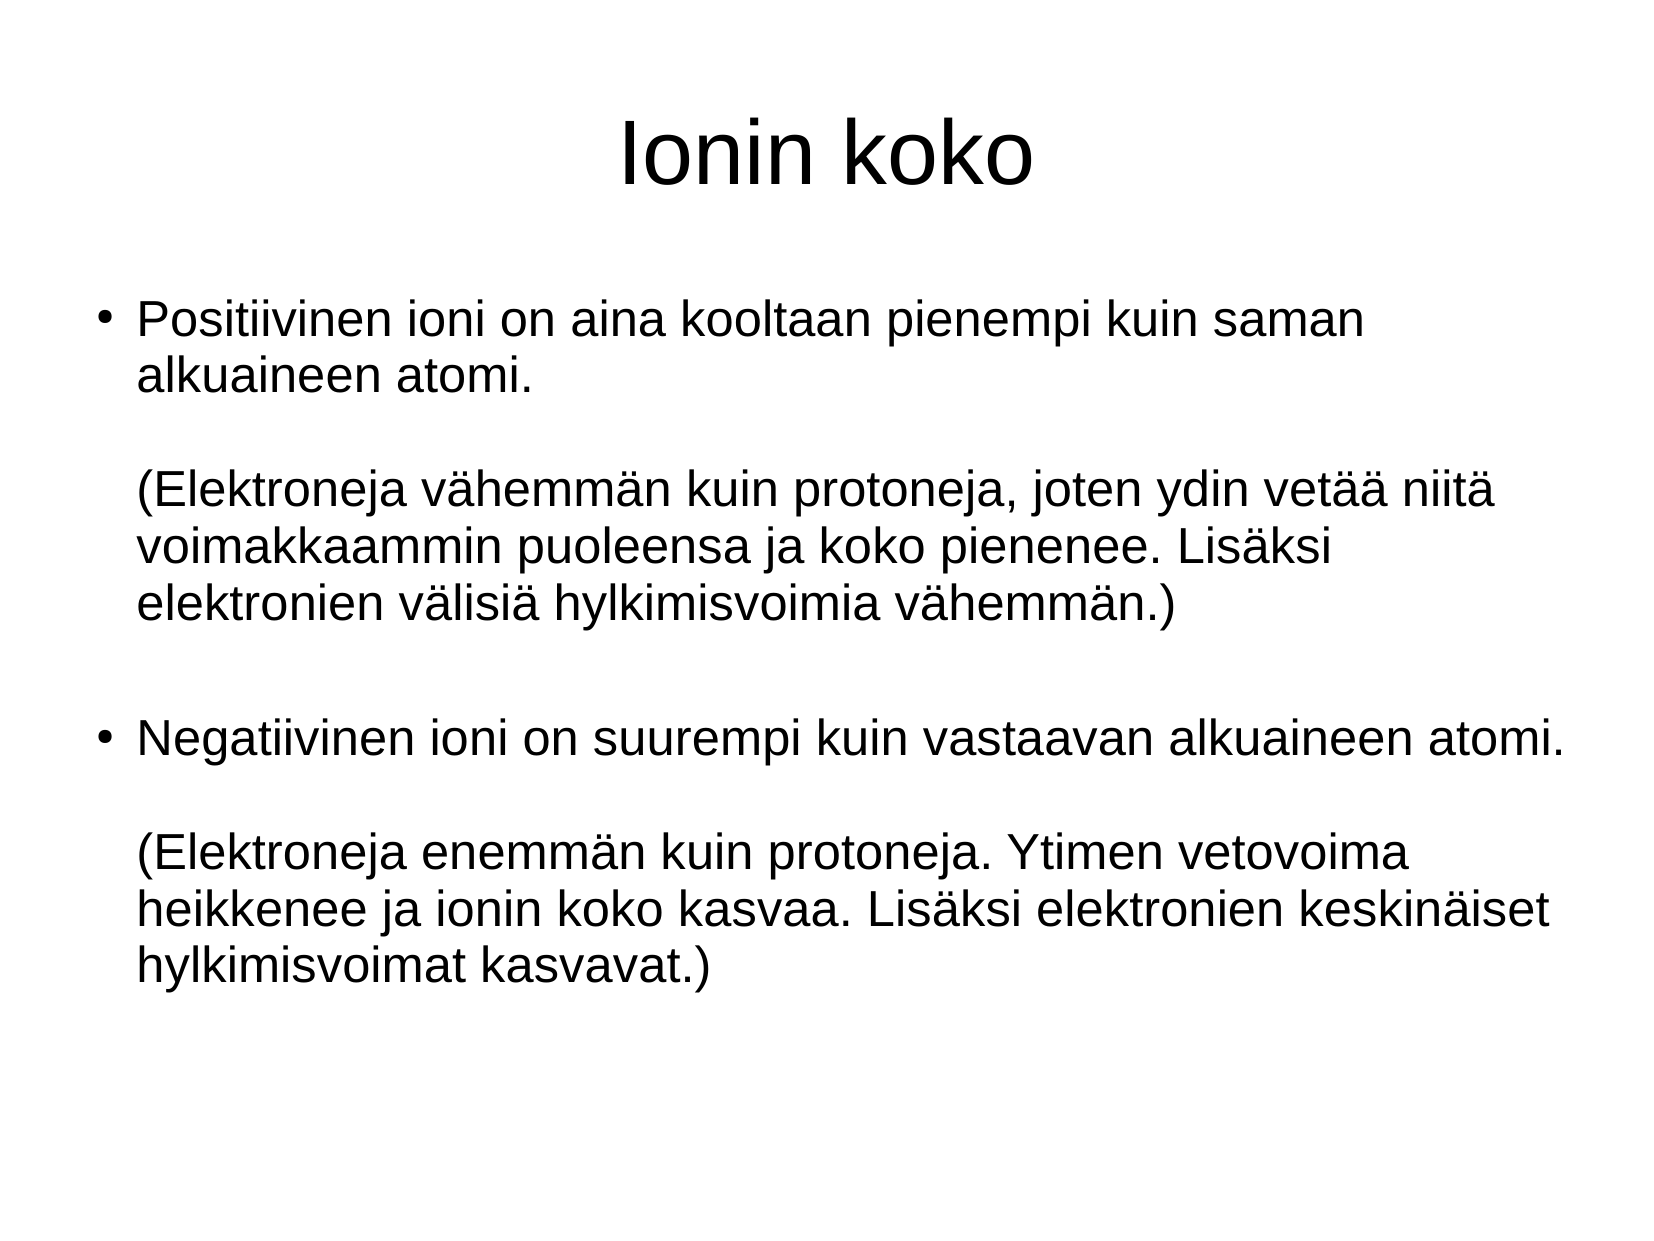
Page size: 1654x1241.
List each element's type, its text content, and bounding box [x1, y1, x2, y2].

title Ionin koko [82, 49, 1571, 257]
list Positiivinen ioni on aina kooltaan pienempi kuin saman alkuaineen atomi. (Elektroneja vähemmän kuin protoneja, joten ydin vetää niitä voimakkaammin puoleensa ja koko pienenee. Lisäksi elektronien välisiä hylkimisvoimia vähemmän.) Negatiivinen ioni on suurempi kuin vastaavan alkuaineen atomi. (Elektroneja enemmän kuin protoneja. Ytimen vetovoima heikkenee ja ionin koko kasvaa. Lisäksi elektronien keskinäiset hylkimisvoimat kasvavat.) [82, 290, 1571, 1010]
